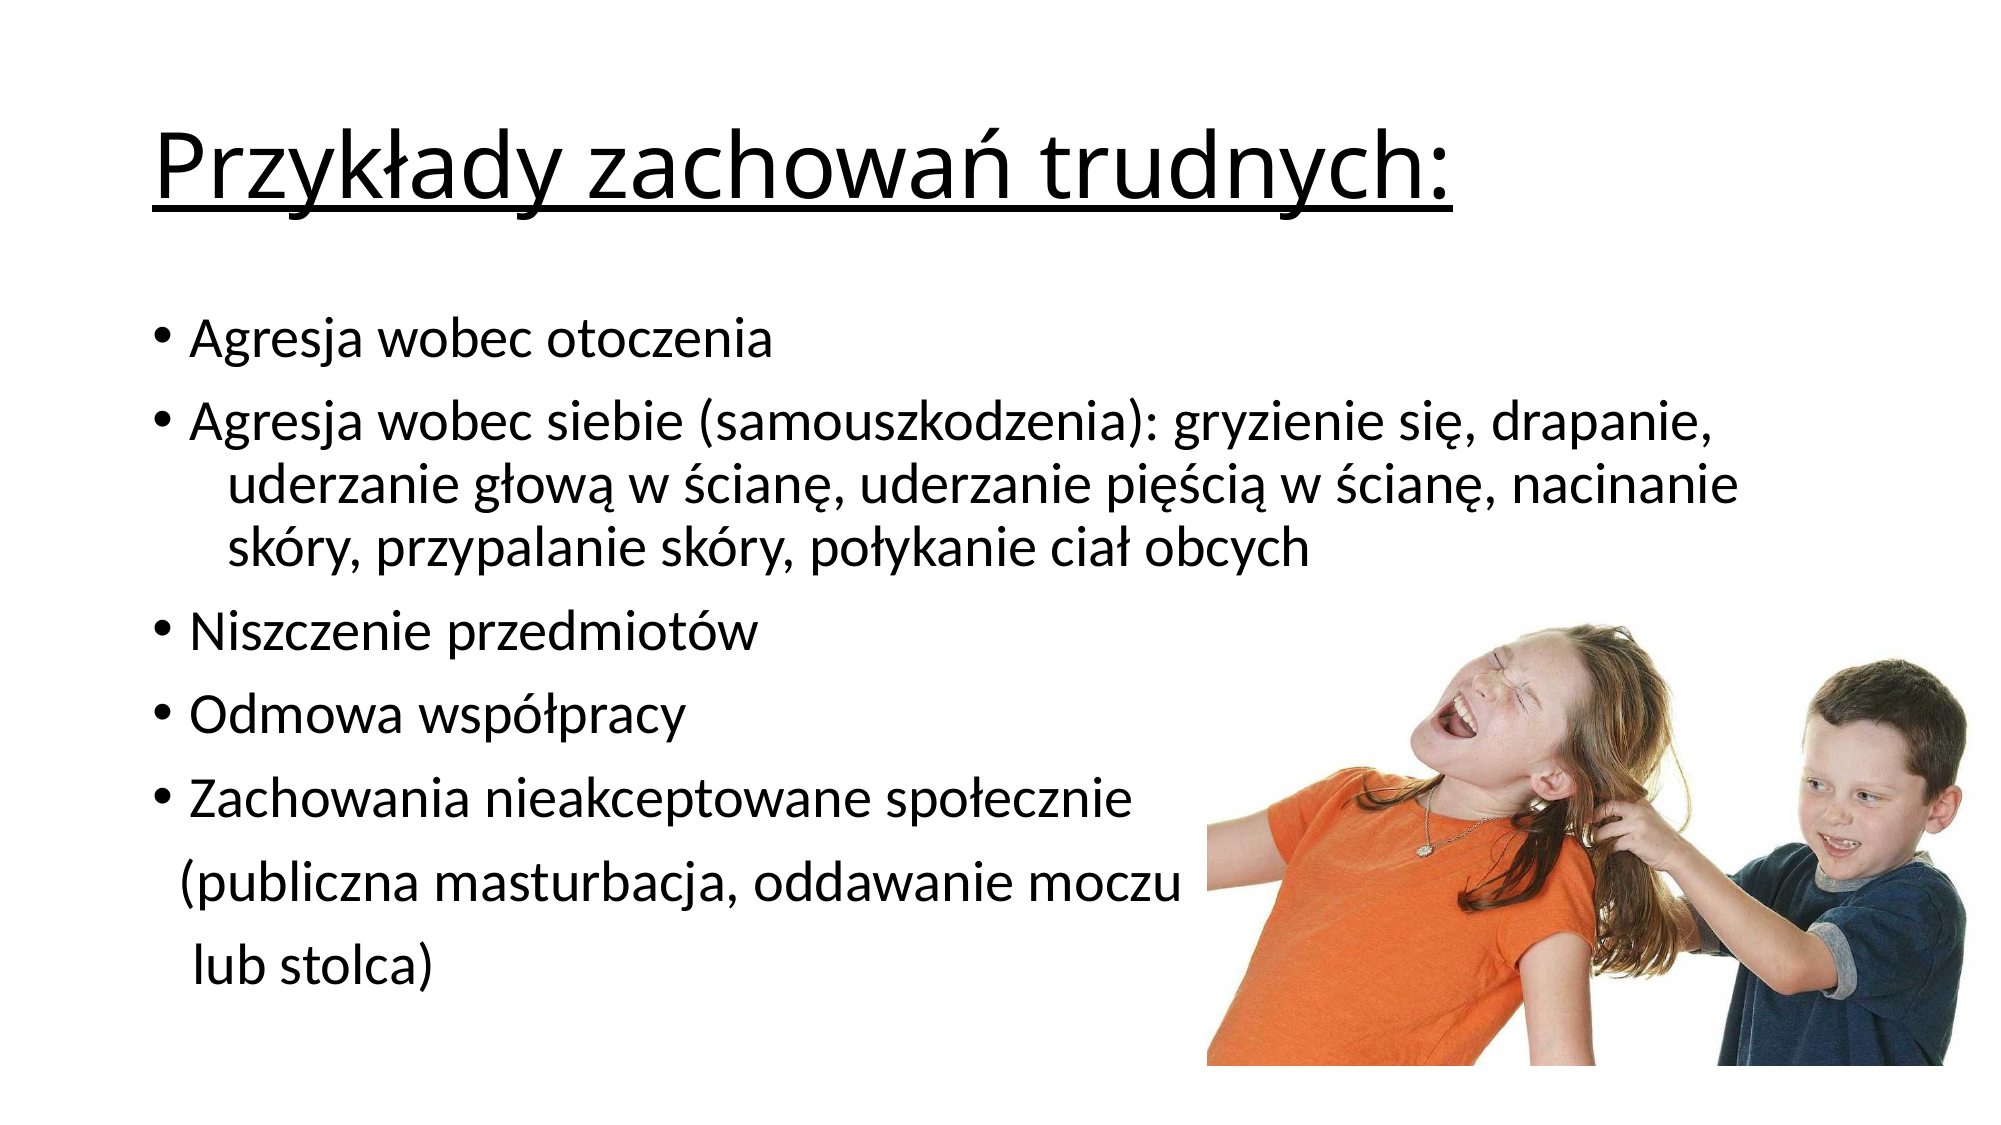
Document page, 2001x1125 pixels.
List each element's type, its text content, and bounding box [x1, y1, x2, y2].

title Przykłady zachowań trudnych: [137, 59, 1863, 278]
list Agresja wobec otoczenia Agresja wobec siebie (samouszkodzenia): gryzienie się, drapanie, uderzanie głową w ścianę, uderzanie pięścią w ścianę, nacinanie skóry, przypalanie skóry, połykanie ciał obcych Niszczenie przedmiotów Odmowa współpracy Zachowania nieakceptowane społecznie (publiczna masturbacja, oddawanie moczu lub stolca) [137, 299, 1863, 1066]
picture [1207, 620, 2000, 1066]
